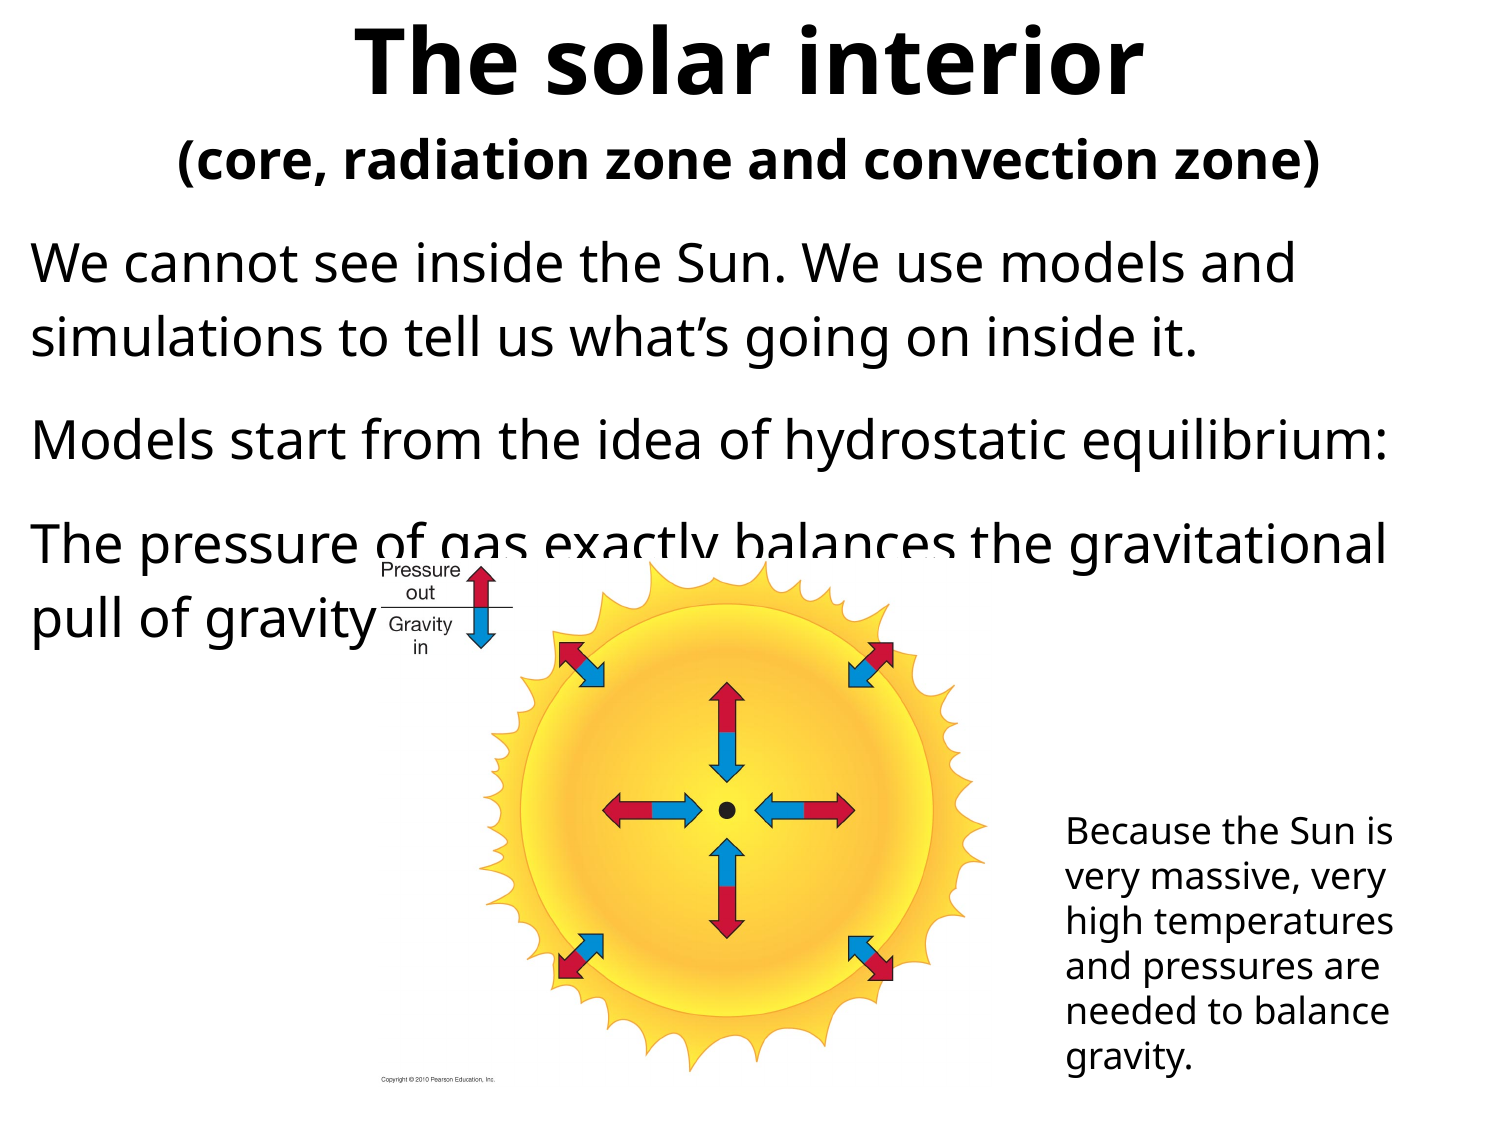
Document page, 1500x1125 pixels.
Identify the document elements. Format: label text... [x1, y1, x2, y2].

text_box Because the Sun is very massive, very high temperatures and pressures are needed to balance gravity. [1050, 799, 1466, 1085]
list We cannot see inside the Sun. We use models and simulations to tell us what’s going on inside it. Models start from the idea of hydrostatic equilibrium: The pressure of gas exactly balances the gravitational pull of gravity. [30, 224, 1471, 990]
picture [378, 558, 992, 1087]
title The solar interior (core, radiation zone and convection zone) [30, 11, 1471, 182]
